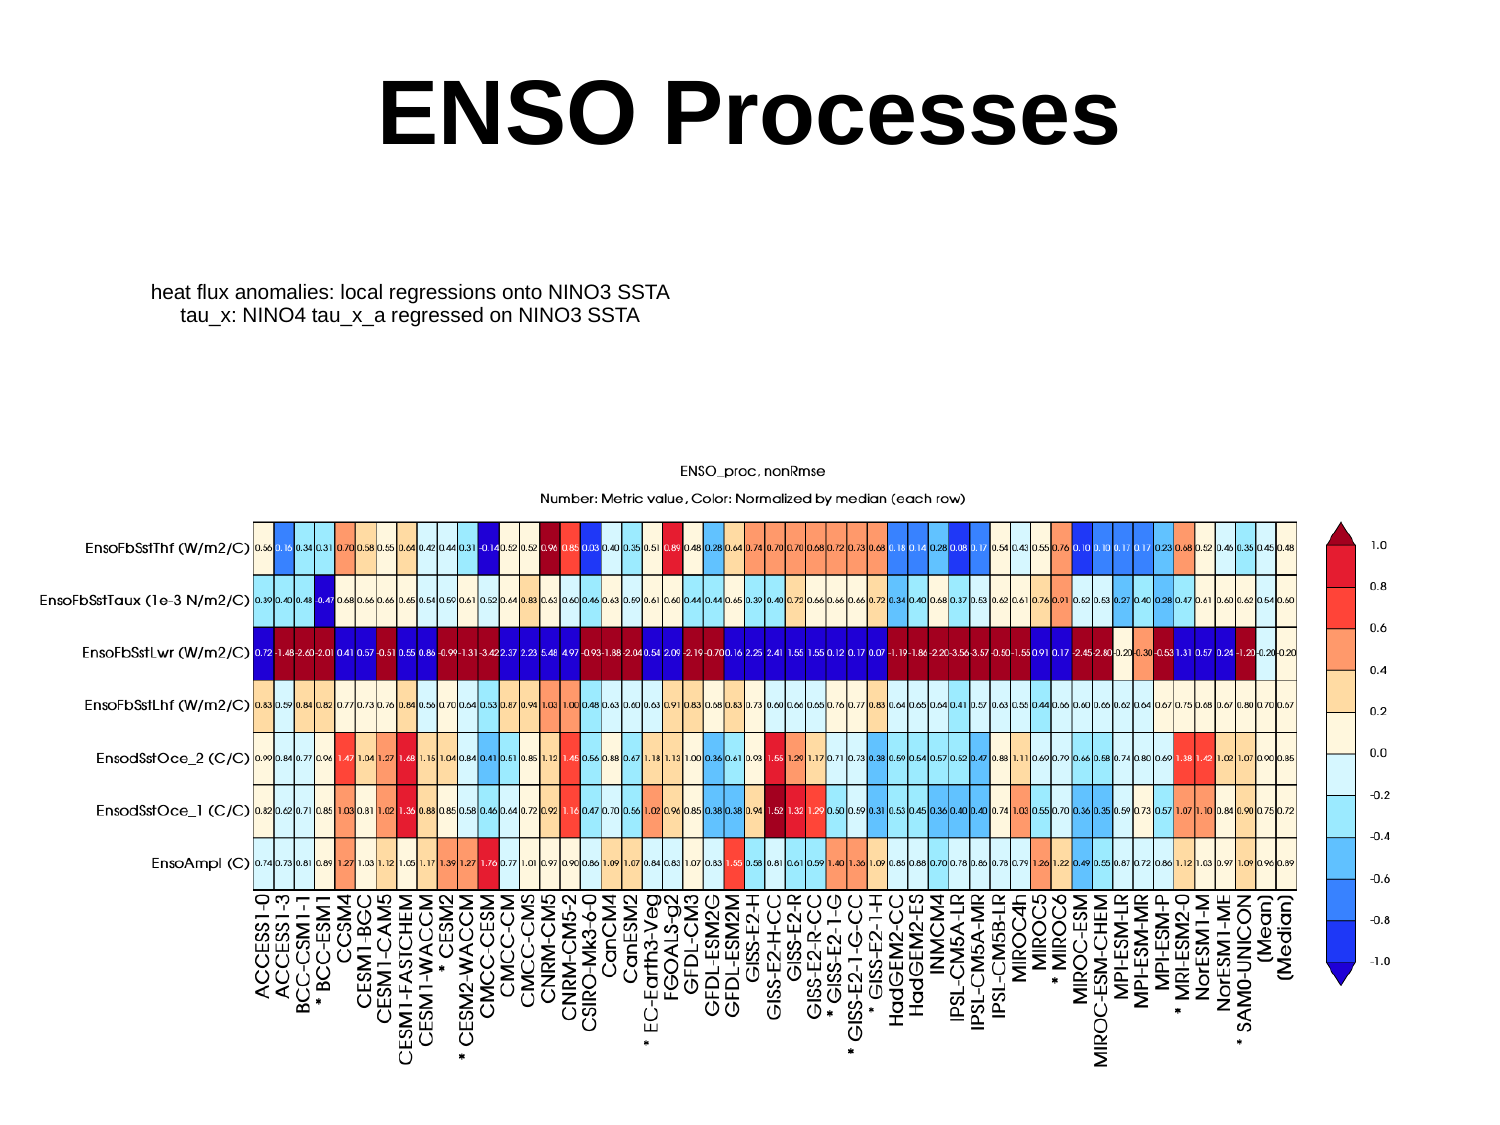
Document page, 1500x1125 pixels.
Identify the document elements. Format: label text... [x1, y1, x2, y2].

text_box ENSO Processes [74, 45, 1425, 233]
picture [18, 375, 1487, 1110]
text_box heat flux anomalies: local regressions onto NINO3 SSTA tau_x: NINO4 tau_x_a regressed on NINO3 SSTA [136, 273, 685, 335]
